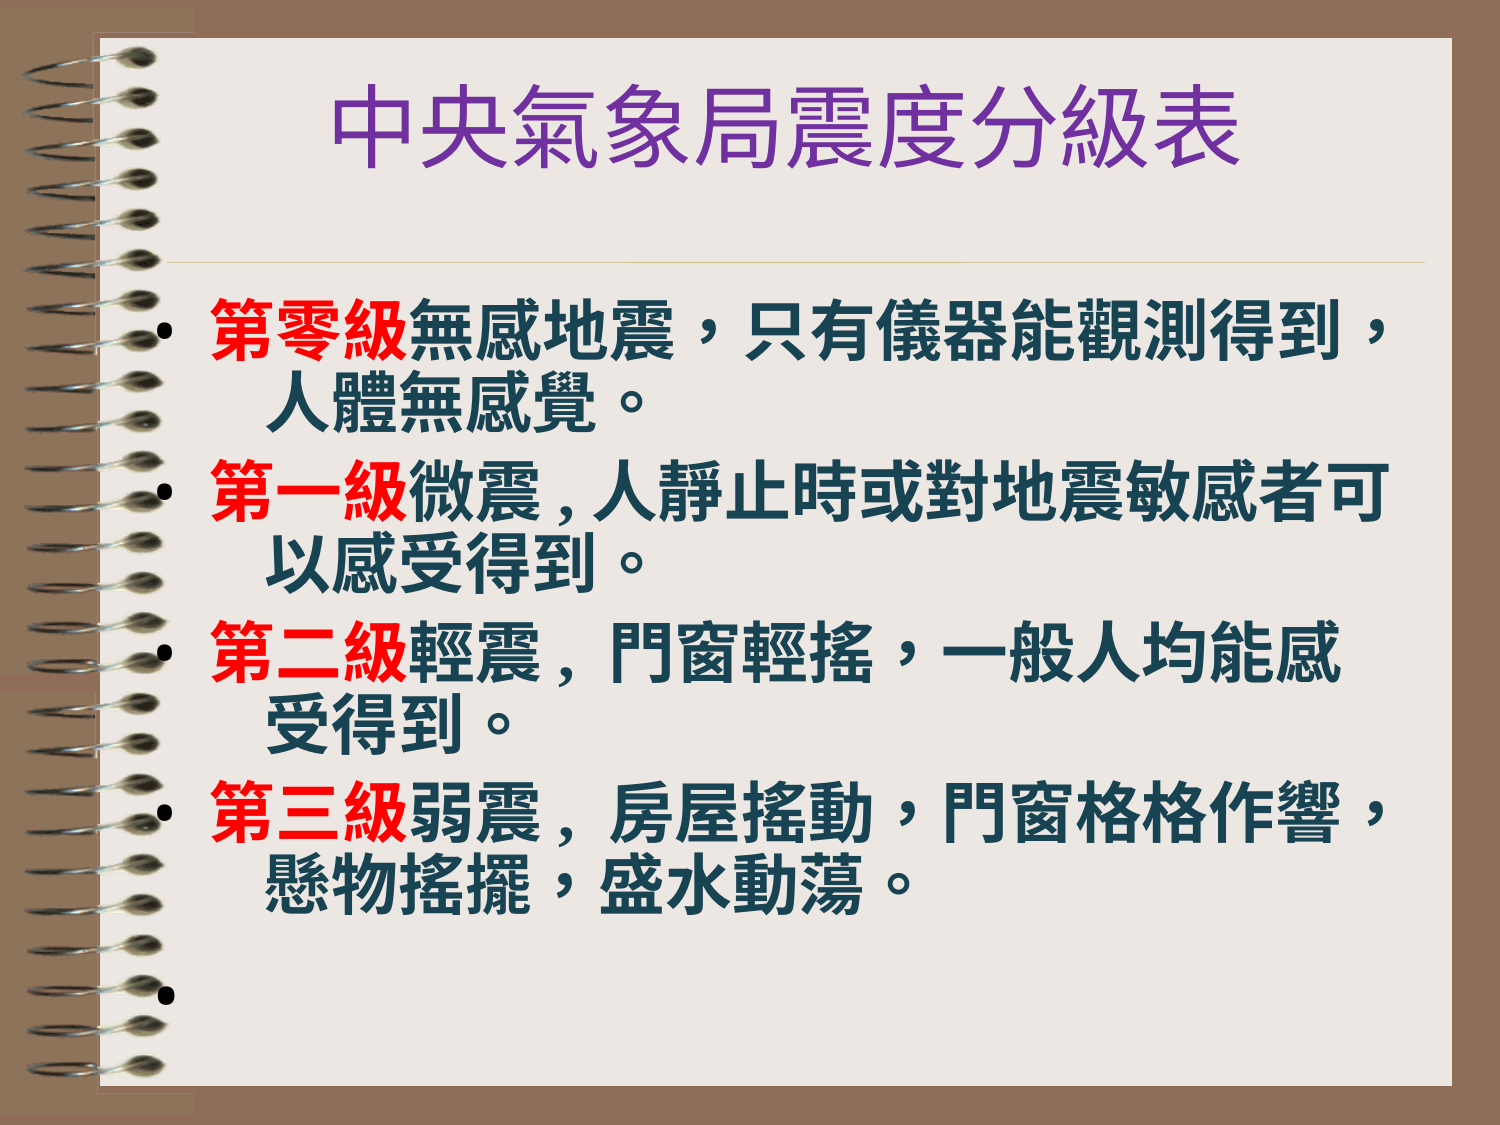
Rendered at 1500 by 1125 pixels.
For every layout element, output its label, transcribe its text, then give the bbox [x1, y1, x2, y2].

list 中央氣象局震度分級表 第零級無感地震，只有儀器能觀測得到，人體無感覺。 第一級微震,人靜止時或對地震敏感者可以感受得到。 第二級輕震, 門窗輕搖，一般人均能感受得到。 第三級弱震, 房屋搖動，門窗格格作響，懸物搖擺，盛水動蕩。 [137, 75, 1413, 1038]
